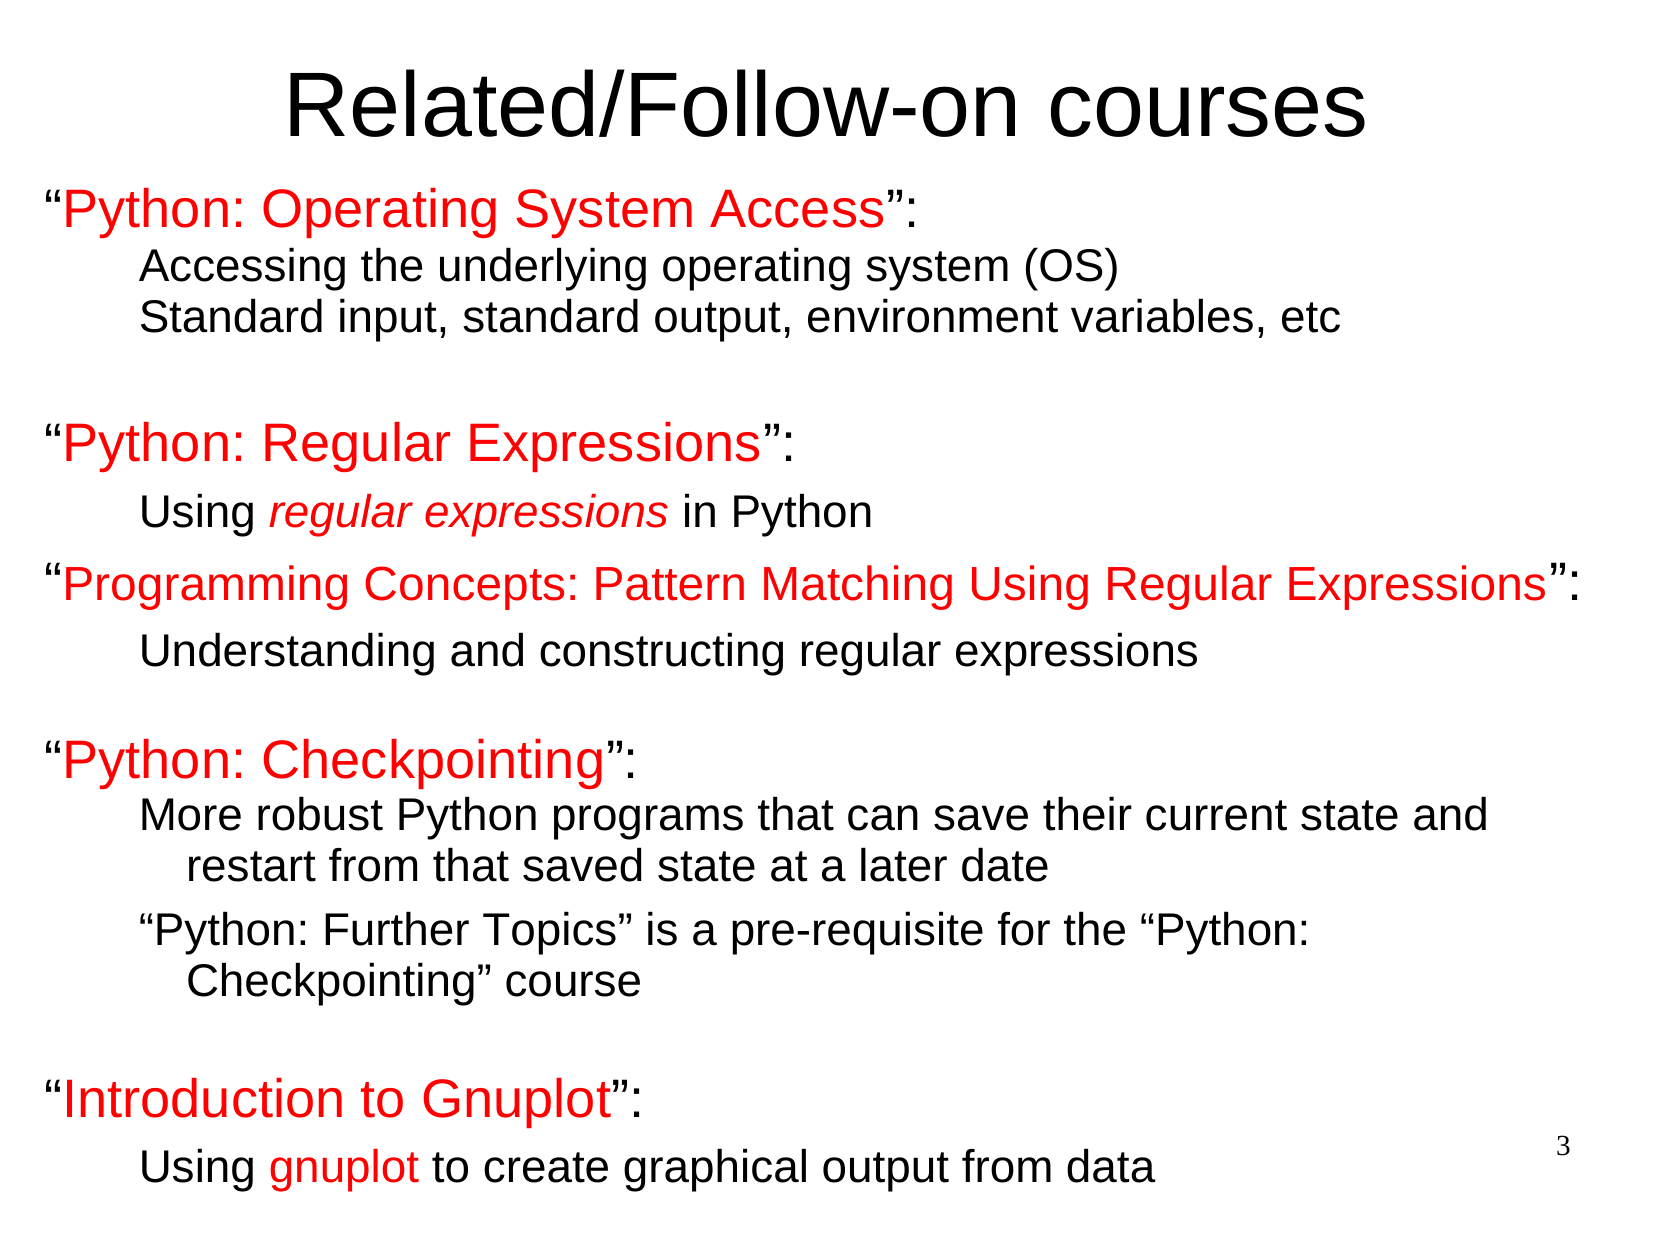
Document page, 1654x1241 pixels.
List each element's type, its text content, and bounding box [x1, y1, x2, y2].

title Related/Follow-on courses [124, 35, 1530, 171]
list “Python: Operating System Access”: Accessing the underlying operating system (OS) Standard input, standard output, environment variables, etc “Python: Regular Expressions”: Using regular expressions in Python “Programming Concepts: Pattern Matching Using Regular Expressions”: Understanding and constructing regular expressions “Python: Checkpointing”: More robust Python programs that can save their current state and restart from that saved state at a later date “Python: Further Topics” is a pre-requisite for the “Python: Checkpointing” course “Introduction to Gnuplot”: Using gnuplot to create graphical output from data [29, 171, 1625, 1199]
